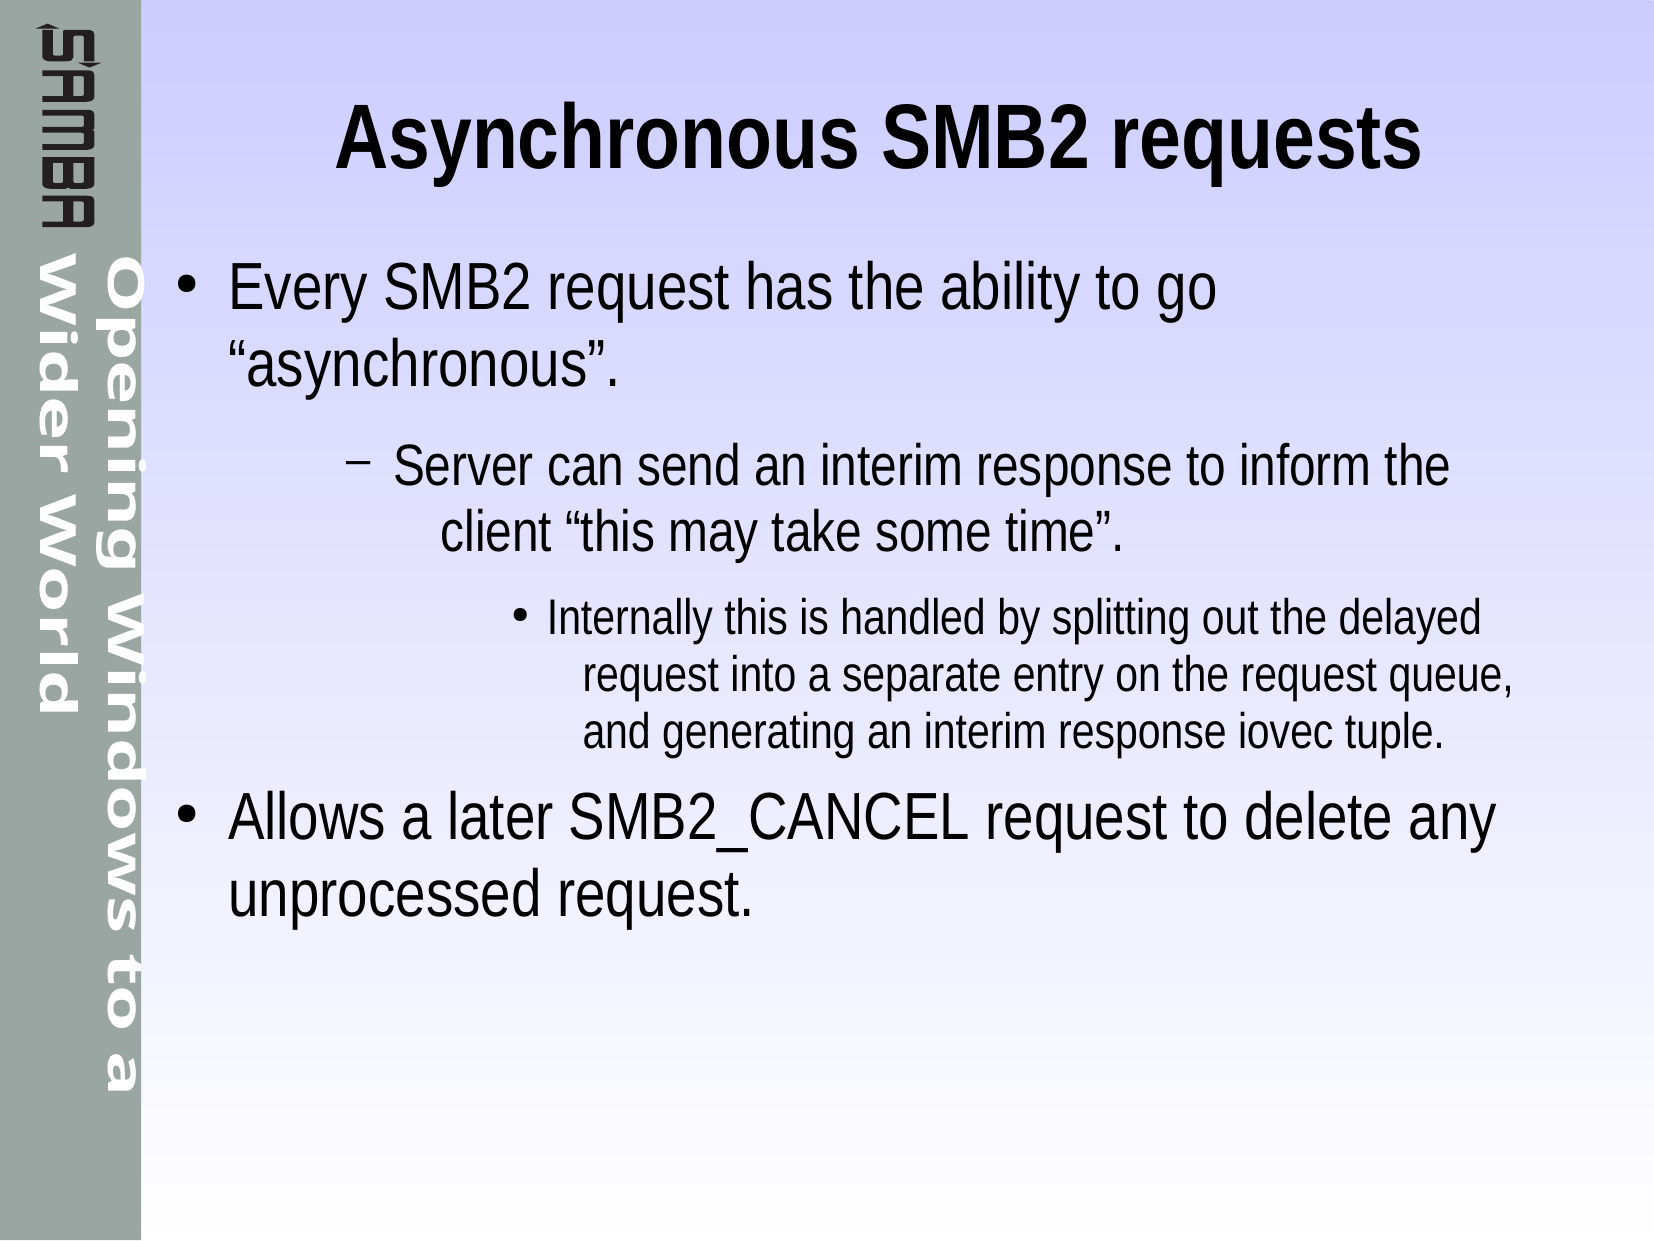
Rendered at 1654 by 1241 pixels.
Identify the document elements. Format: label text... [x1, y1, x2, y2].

title Asynchronous SMB2 requests [173, 28, 1586, 243]
list Every SMB2 request has the ability to go “asynchronous”. Server can send an interim response to inform the client “this may take some time”. Internally this is handled by splitting out the delayed request into a separate entry on the request queue, and generating an interim response iovec tuple. Allows a later SMB2_CANCEL request to delete any unprocessed request. [157, 247, 1570, 1156]
